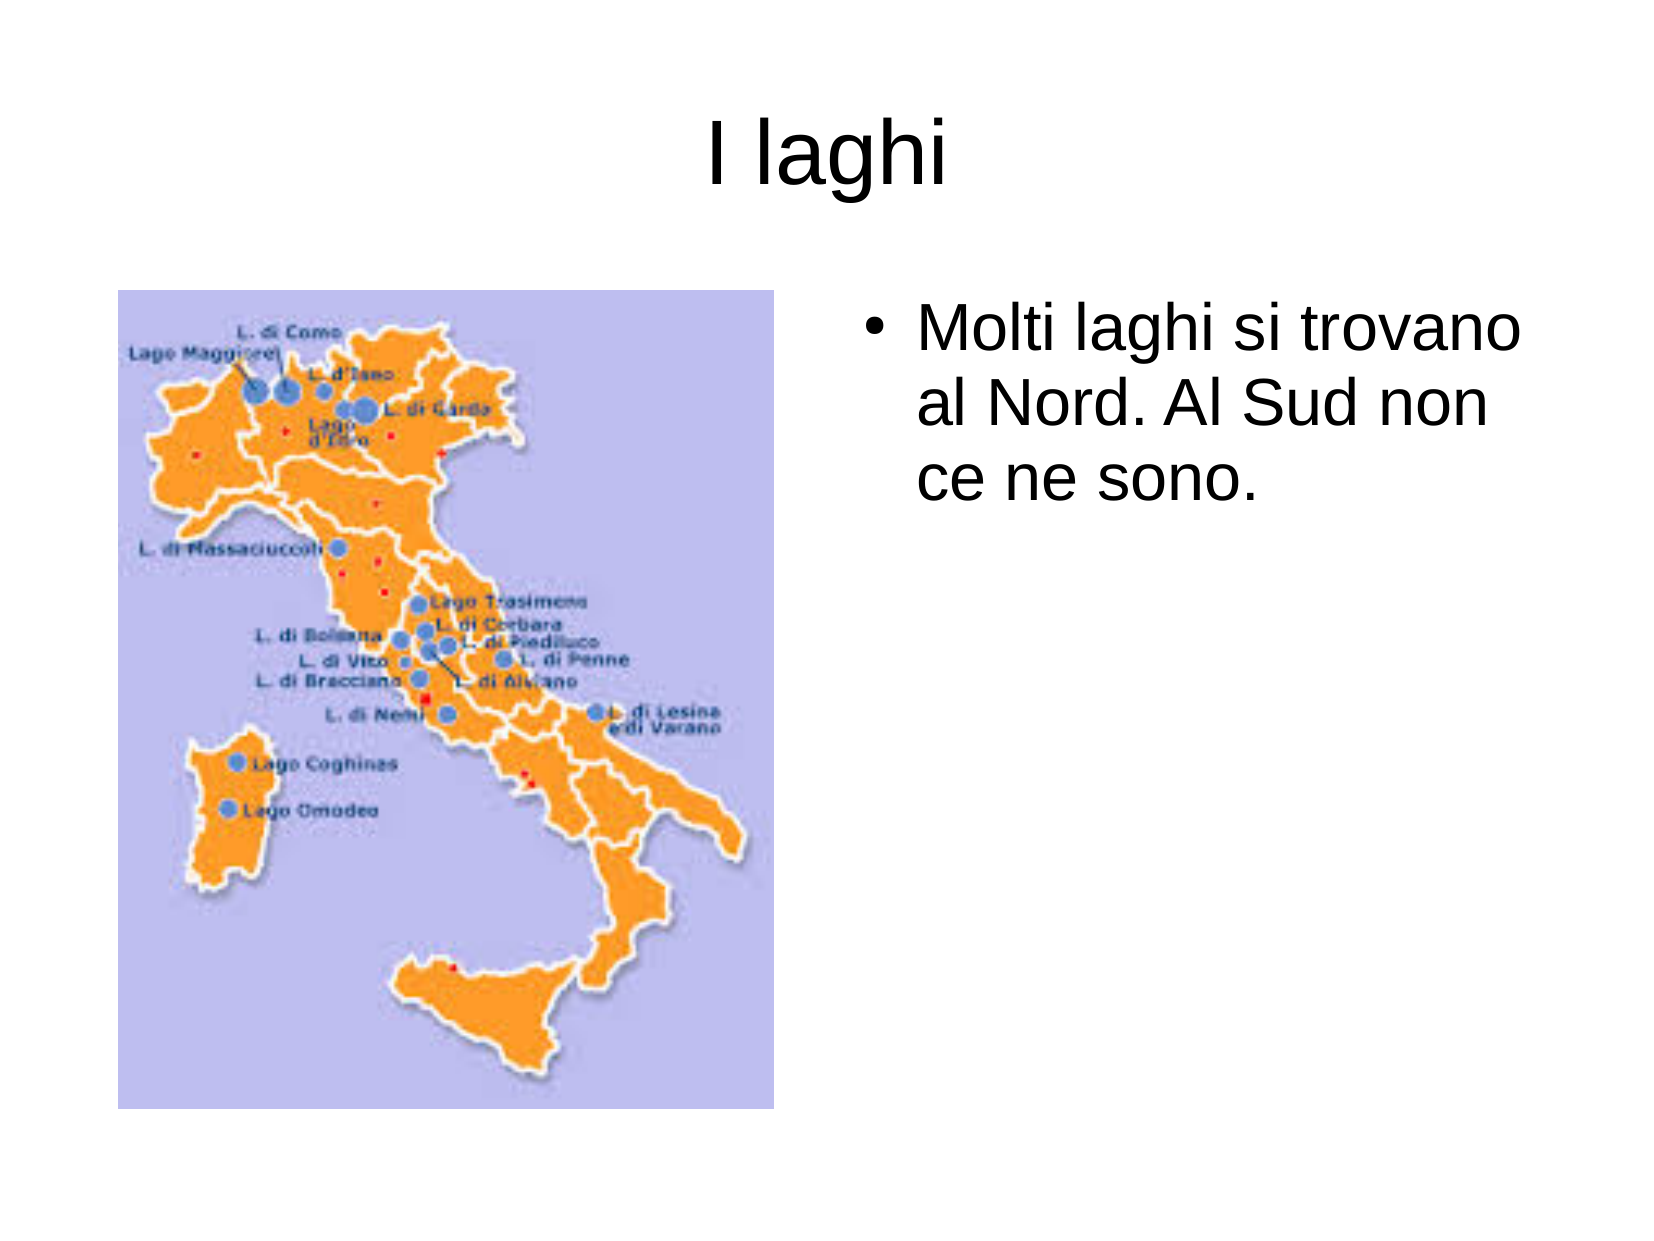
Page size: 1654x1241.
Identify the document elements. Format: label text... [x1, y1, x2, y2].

picture [118, 290, 774, 1109]
title I laghi [82, 49, 1571, 257]
list Molti laghi si trovano al Nord. Al Sud non ce ne sono. [845, 290, 1572, 681]
